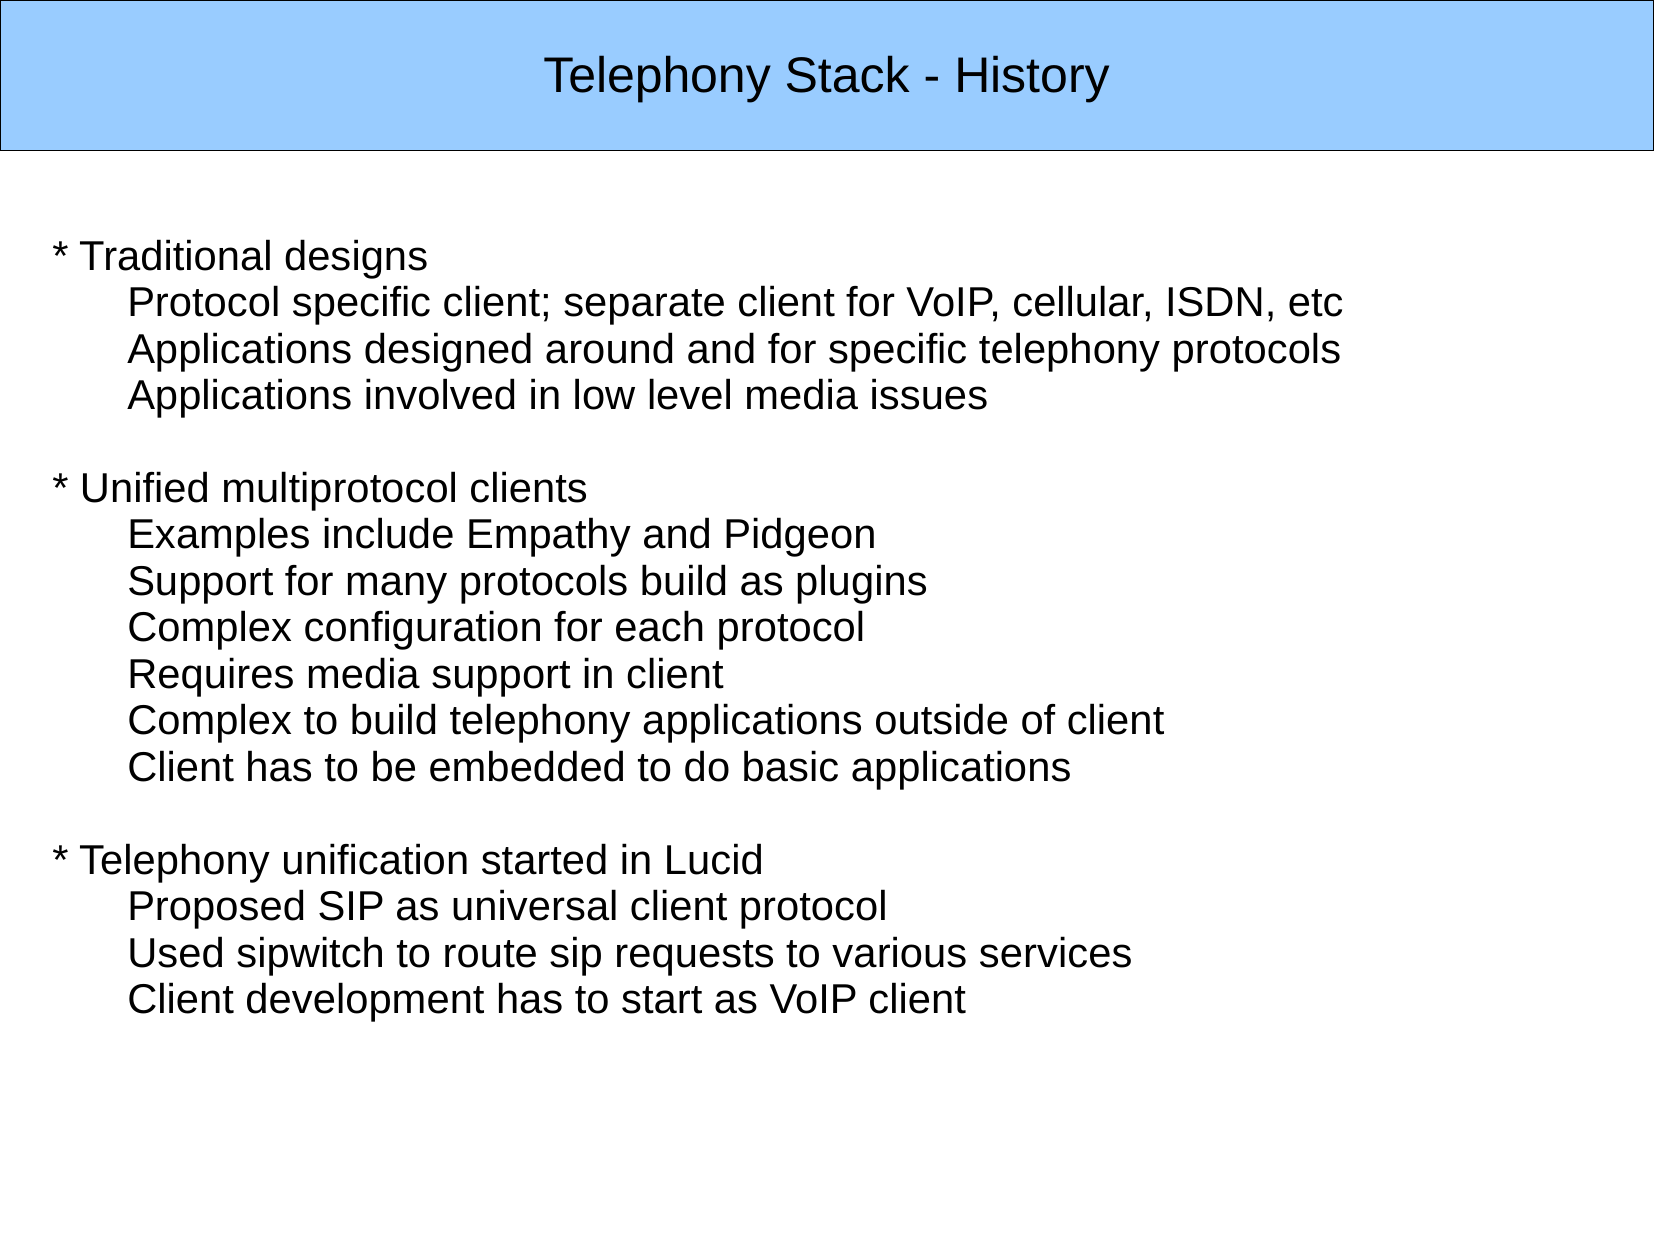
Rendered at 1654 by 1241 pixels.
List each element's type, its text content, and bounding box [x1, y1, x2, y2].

text_box Telephony Stack - History [0, 0, 1654, 151]
text_box * Traditional designs Protocol specific client; separate client for VoIP, cellular, ISDN, etc Applications designed around and for specific telephony protocols Applications involved in low level media issues * Unified multiprotocol clients Examples include Empathy and Pidgeon Support for many protocols build as plugins Complex configuration for each protocol Requires media support in client Complex to build telephony applications outside of client Client has to be embedded to do basic applications * Telephony unification started in Lucid Proposed SIP as universal client protocol Used sipwitch to route sip requests to various services Client development has to start as VoIP client [37, 225, 1360, 1077]
